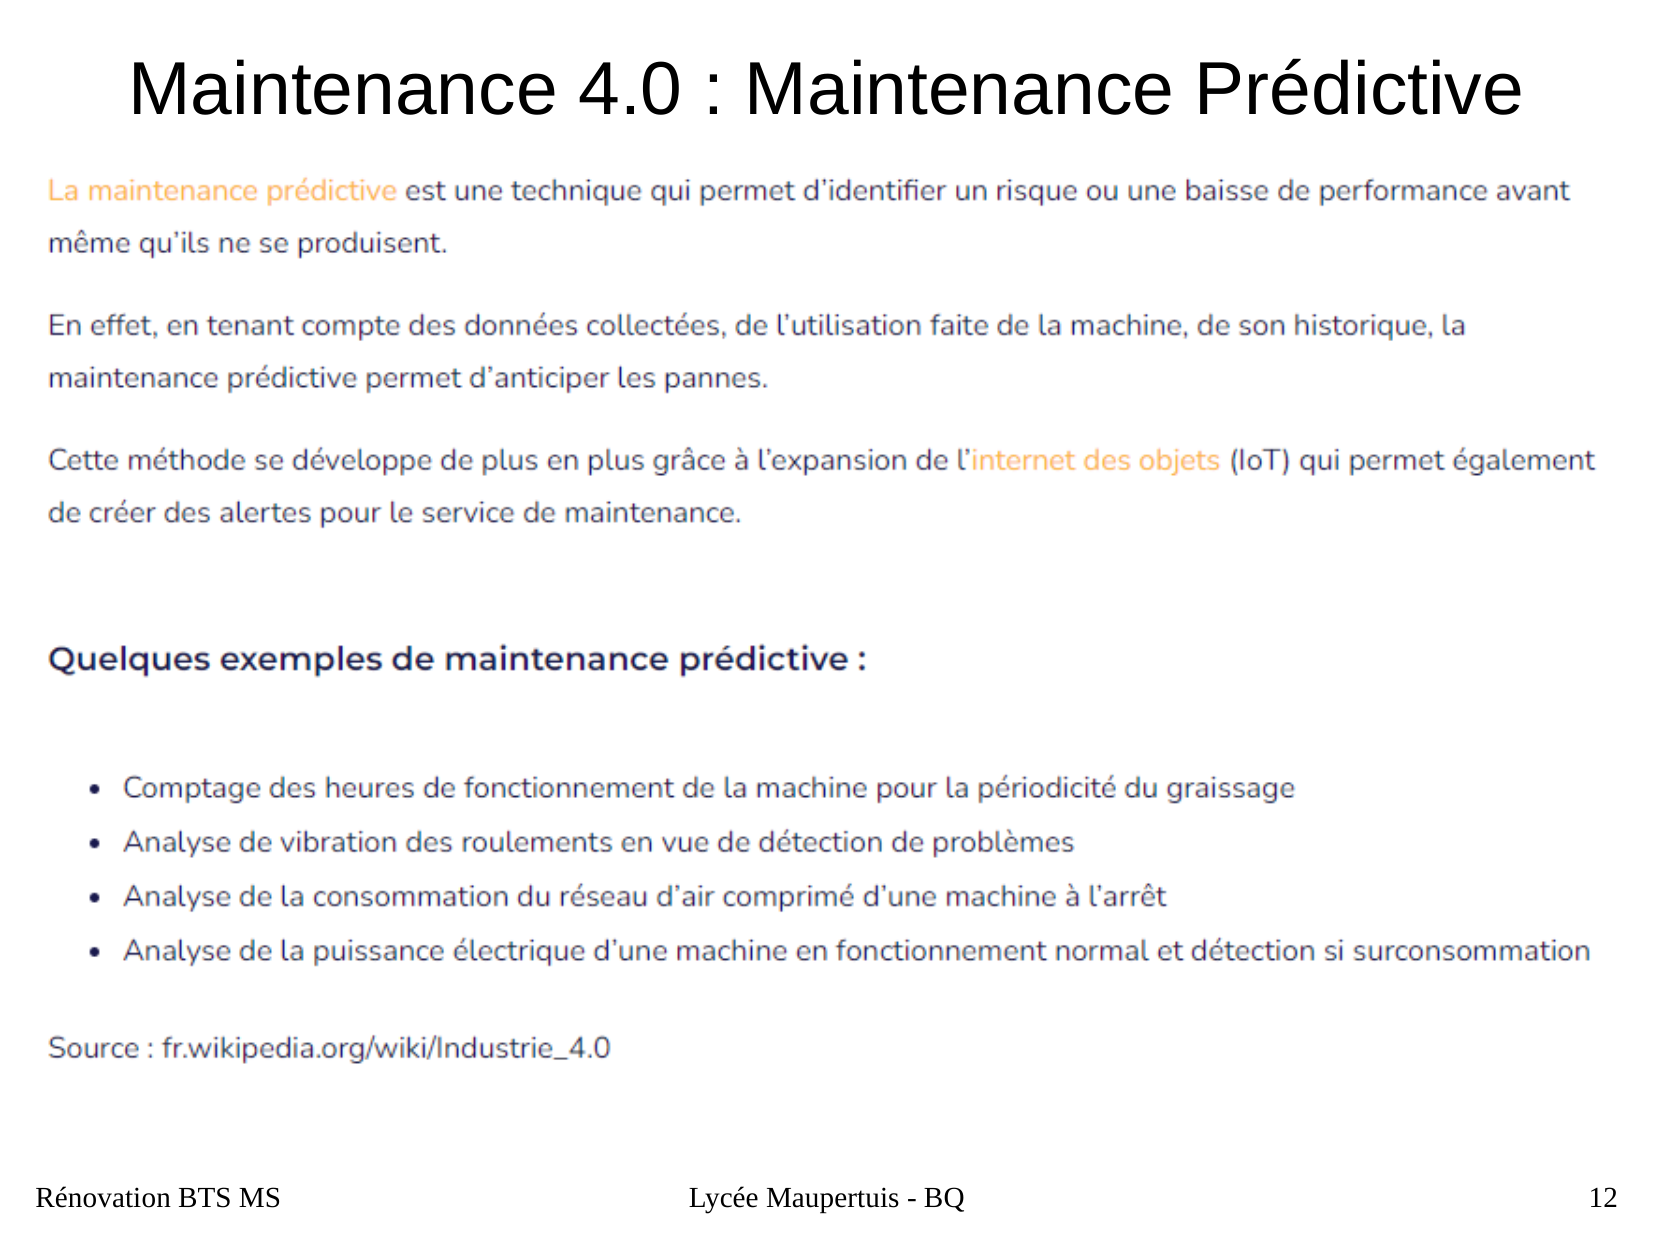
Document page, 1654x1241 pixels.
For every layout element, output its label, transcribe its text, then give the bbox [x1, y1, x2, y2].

title Maintenance 4.0 : Maintenance Prédictive [35, 35, 1619, 142]
picture [36, 165, 1612, 1075]
